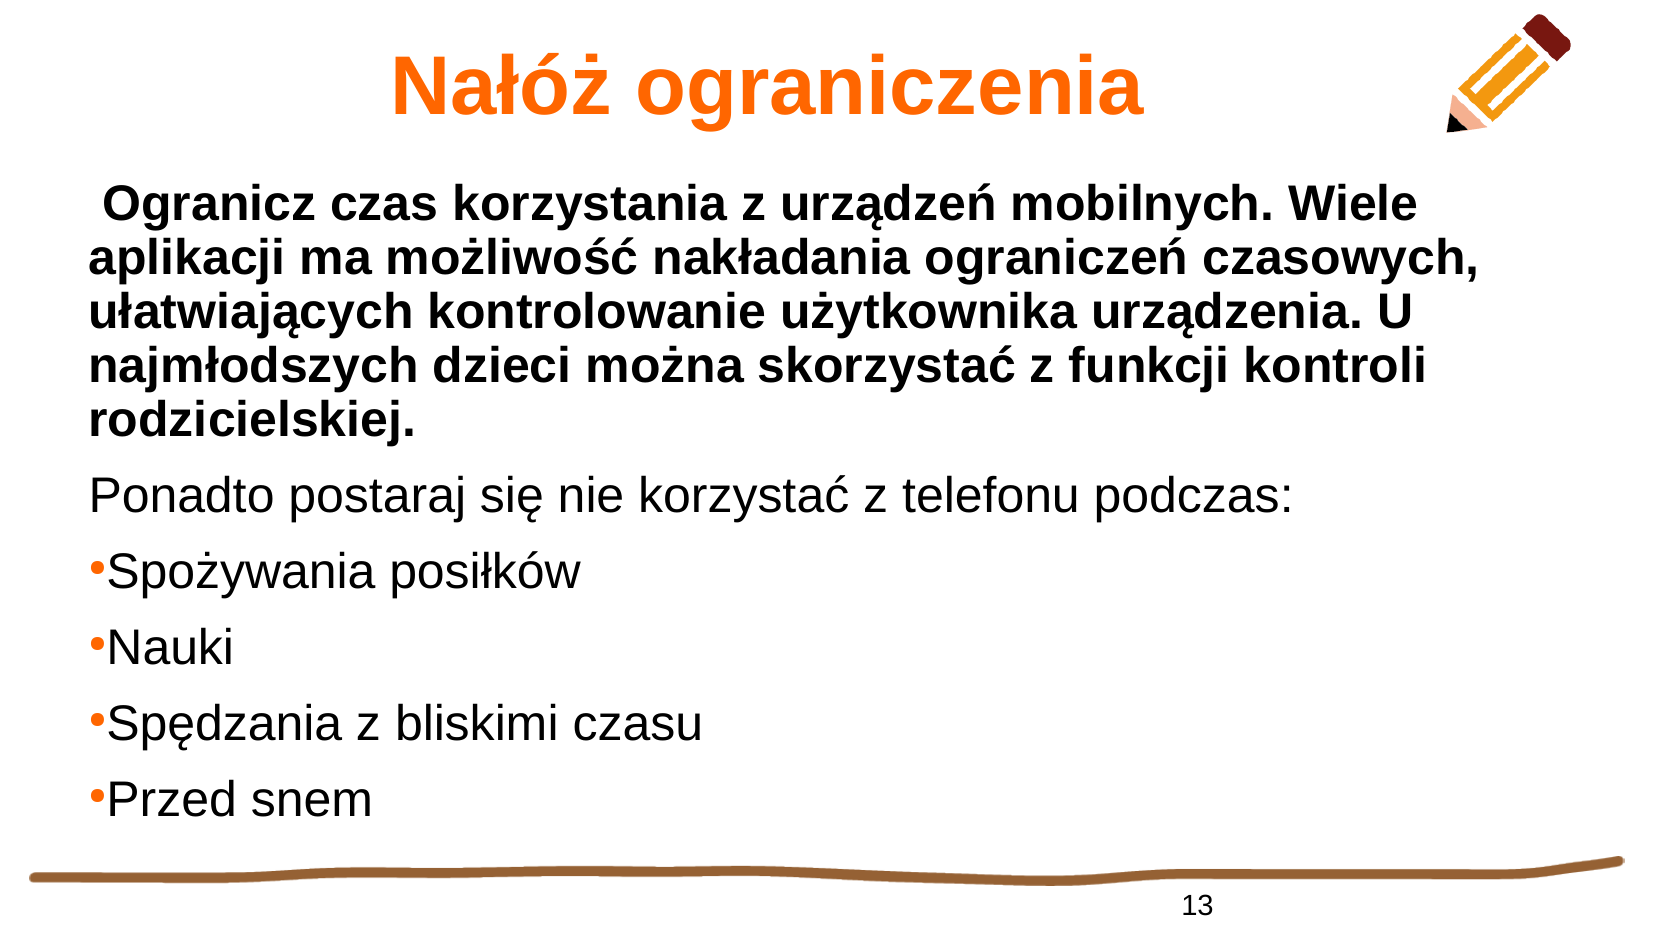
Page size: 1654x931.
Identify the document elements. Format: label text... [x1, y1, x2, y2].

text_box <numer> [1181, 885, 1565, 931]
title Nałóż ograniczenia [88, 29, 1447, 133]
picture [29, 856, 1625, 886]
picture [1446, 14, 1571, 133]
list Ogranicz czas korzystania z urządzeń mobilnych. Wiele aplikacji ma możliwość nakładania ograniczeń czasowych, ułatwiających kontrolowanie użytkownika urządzenia. U najmłodszych dzieci można skorzystać z funkcji kontroli rodzicielskiej. Ponadto postaraj się nie korzystać z telefonu podczas: Spożywania posiłków Nauki Spędzania z bliskimi czasu Przed snem [88, 177, 1565, 857]
